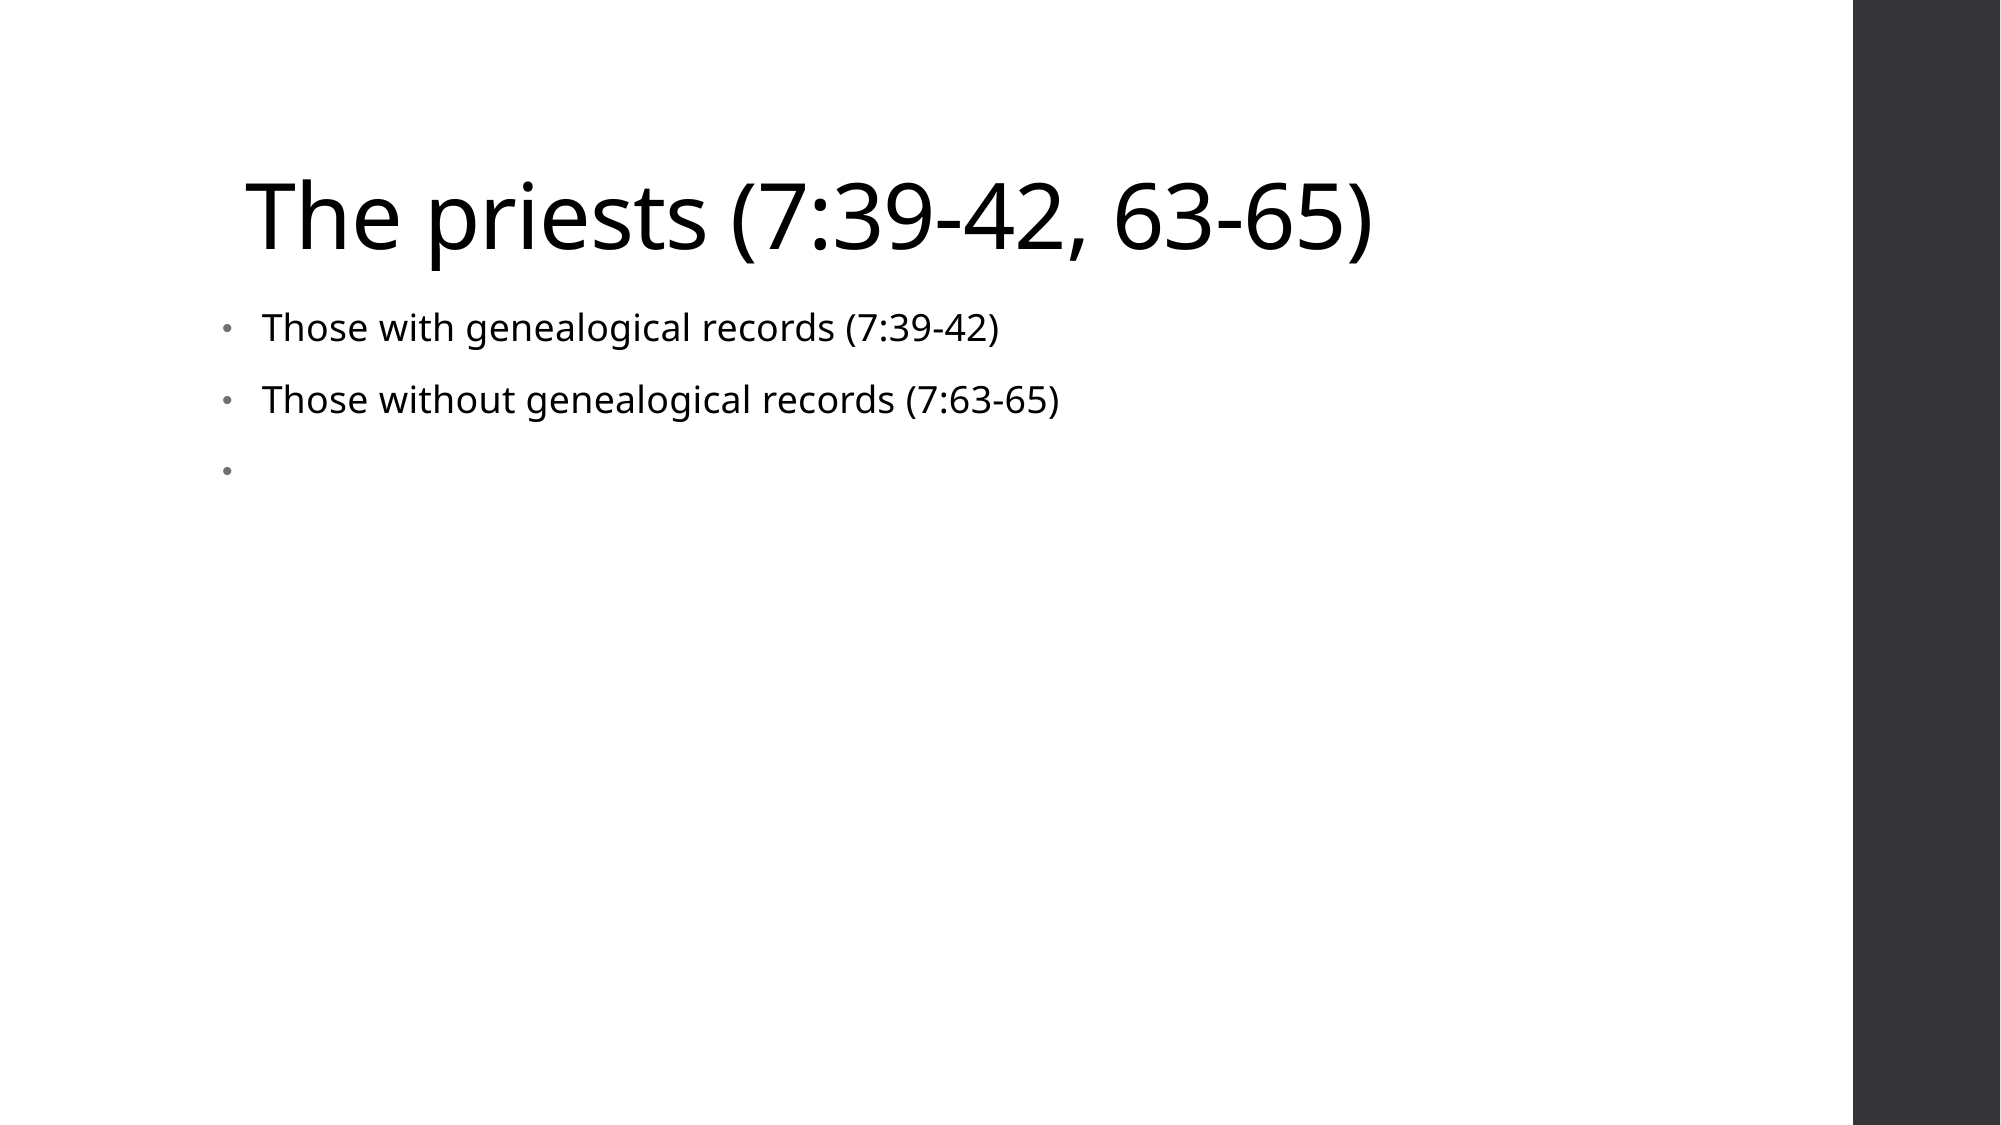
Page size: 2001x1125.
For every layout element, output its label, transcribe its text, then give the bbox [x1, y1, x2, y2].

title The priests (7:39-42, 63-65) [206, 60, 1797, 278]
list Those with genealogical records (7:39-42) Those without genealogical records (7:63-65) [206, 299, 1617, 1014]
